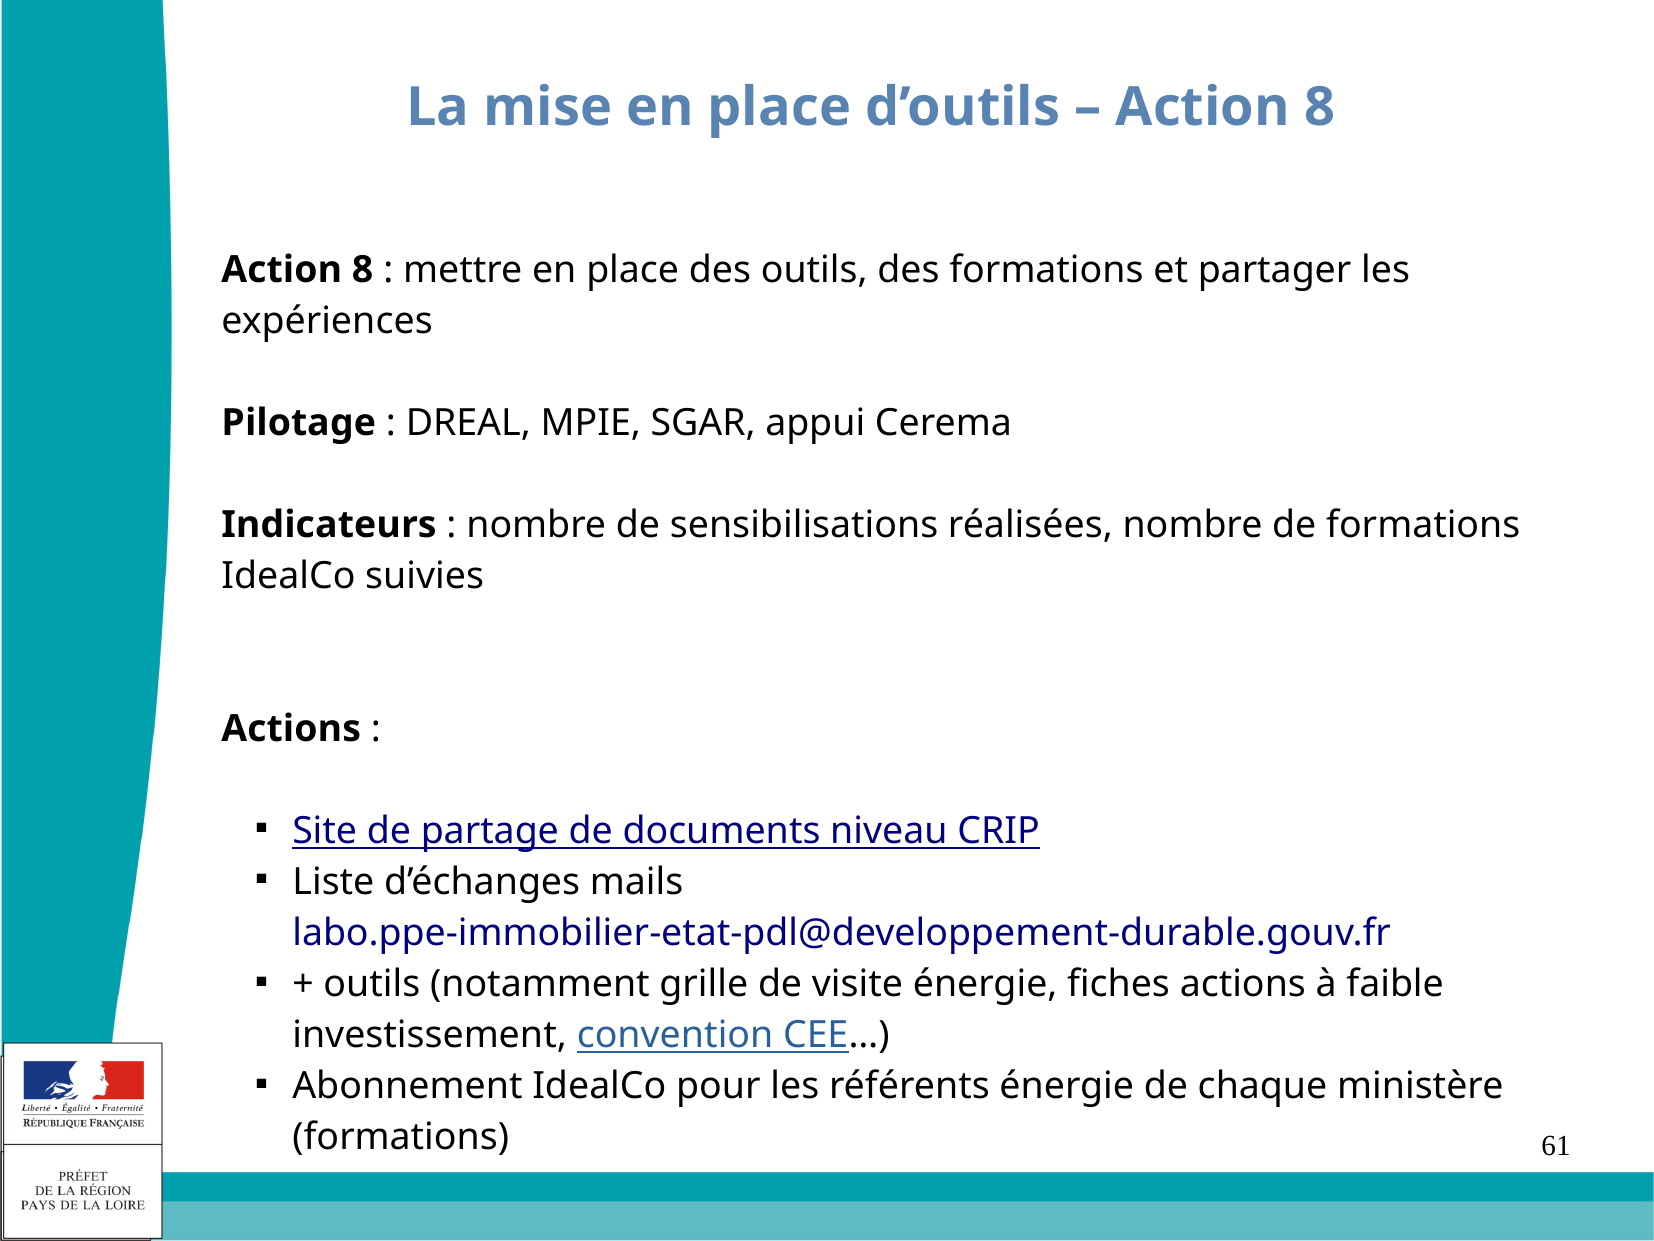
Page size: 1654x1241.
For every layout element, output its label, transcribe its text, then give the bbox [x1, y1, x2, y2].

text_box Action 8 : mettre en place des outils, des formations et partager les expériences Pilotage : DREAL, MPIE, SGAR, appui Cerema Indicateurs : nombre de sensibilisations réalisées, nombre de formations IdealCo suivies Actions : Site de partage de documents niveau CRIP Liste d’échanges mails labo.ppe-immobilier-etat-pdl@developpement-durable.gouv.fr + outils (notamment grille de visite énergie, fiches actions à faible investissement, convention CEE…) Abonnement IdealCo pour les référents énergie de chaque ministère (formations) [206, 234, 1595, 925]
picture [0, 0, 1654, 1241]
text_box La mise en place d’outils – Action 8 [206, 59, 1536, 184]
